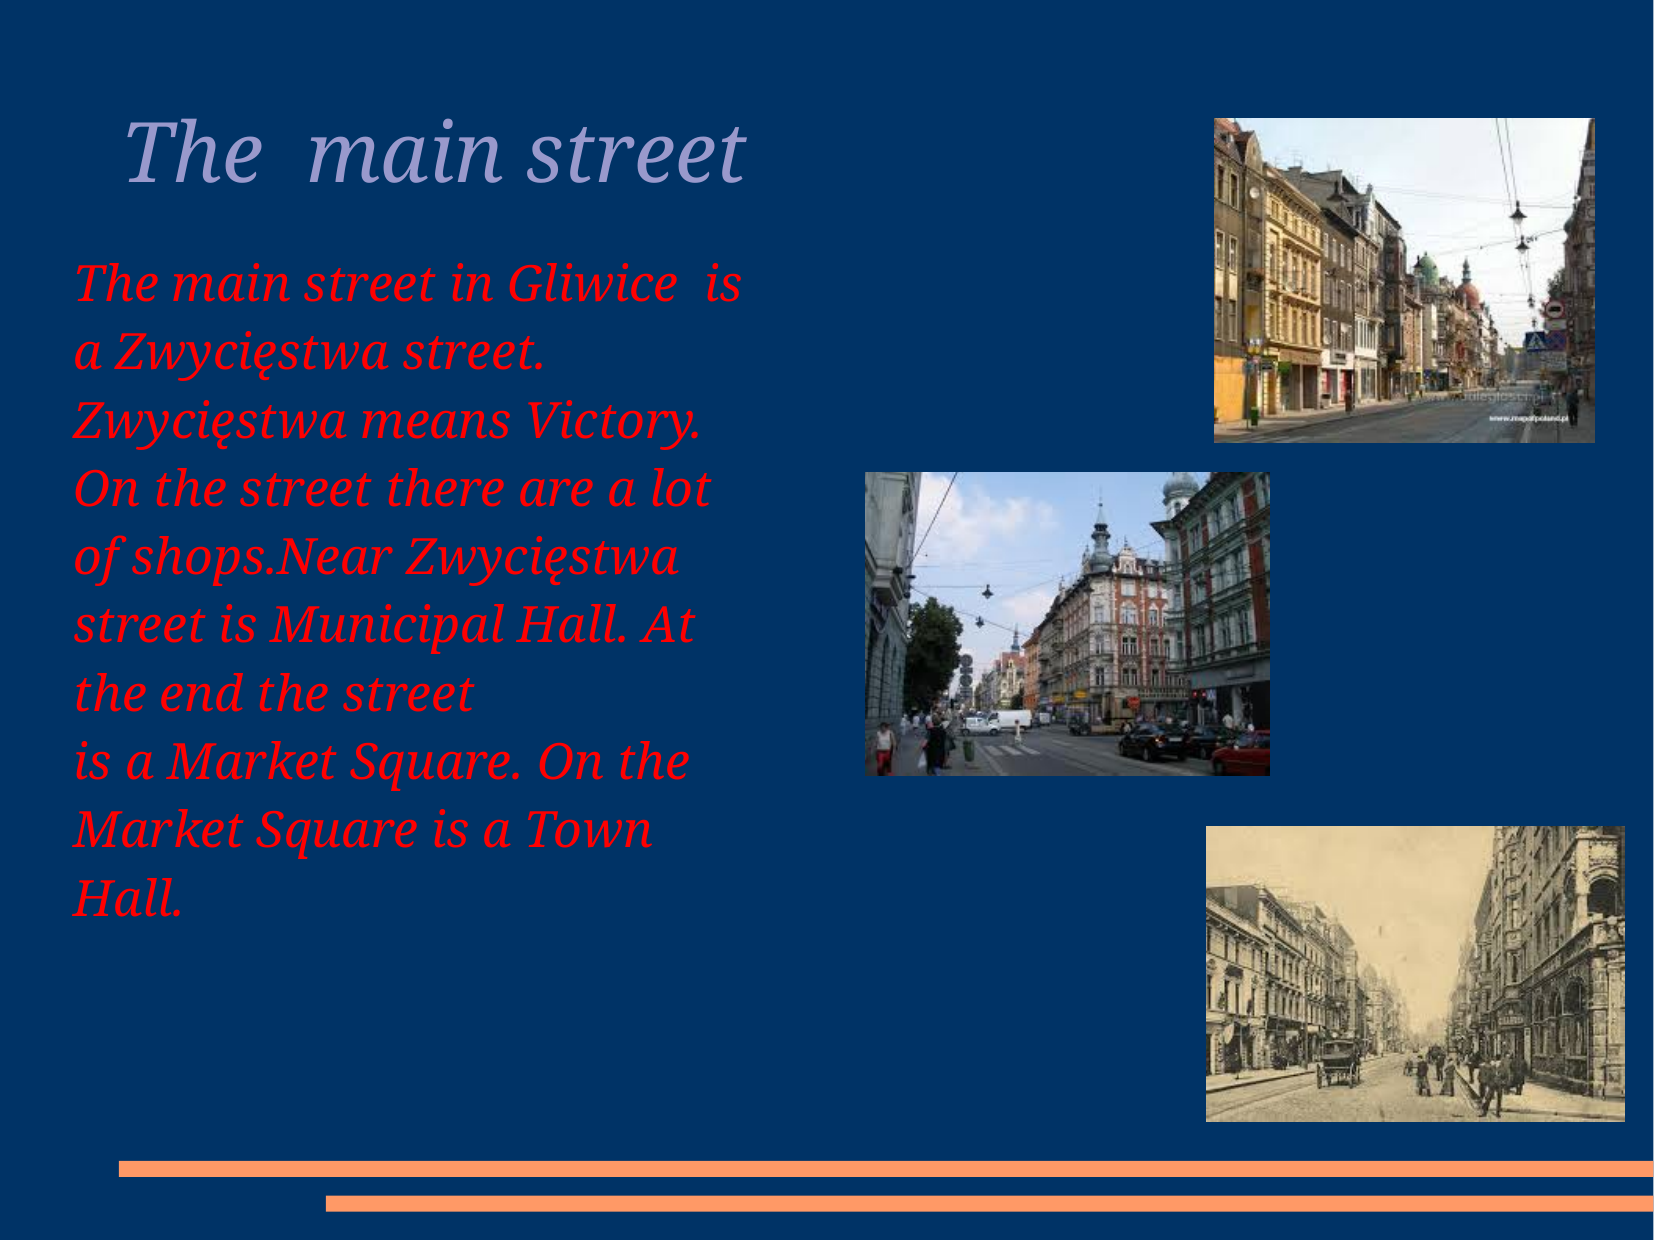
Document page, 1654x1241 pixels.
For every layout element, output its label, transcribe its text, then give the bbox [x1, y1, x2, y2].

text_box The main street in Gliwice is a Zwycięstwa street. Zwycięstwa means Victory. On the street there are a lot of shops.Near Zwycięstwa street is Municipal Hall. At the end the street is a Market Square. On the Market Square is a Town Hall. [59, 240, 768, 883]
picture [1206, 826, 1625, 1123]
picture [865, 472, 1270, 776]
title The main street [121, 46, 1534, 254]
picture [1214, 118, 1595, 444]
